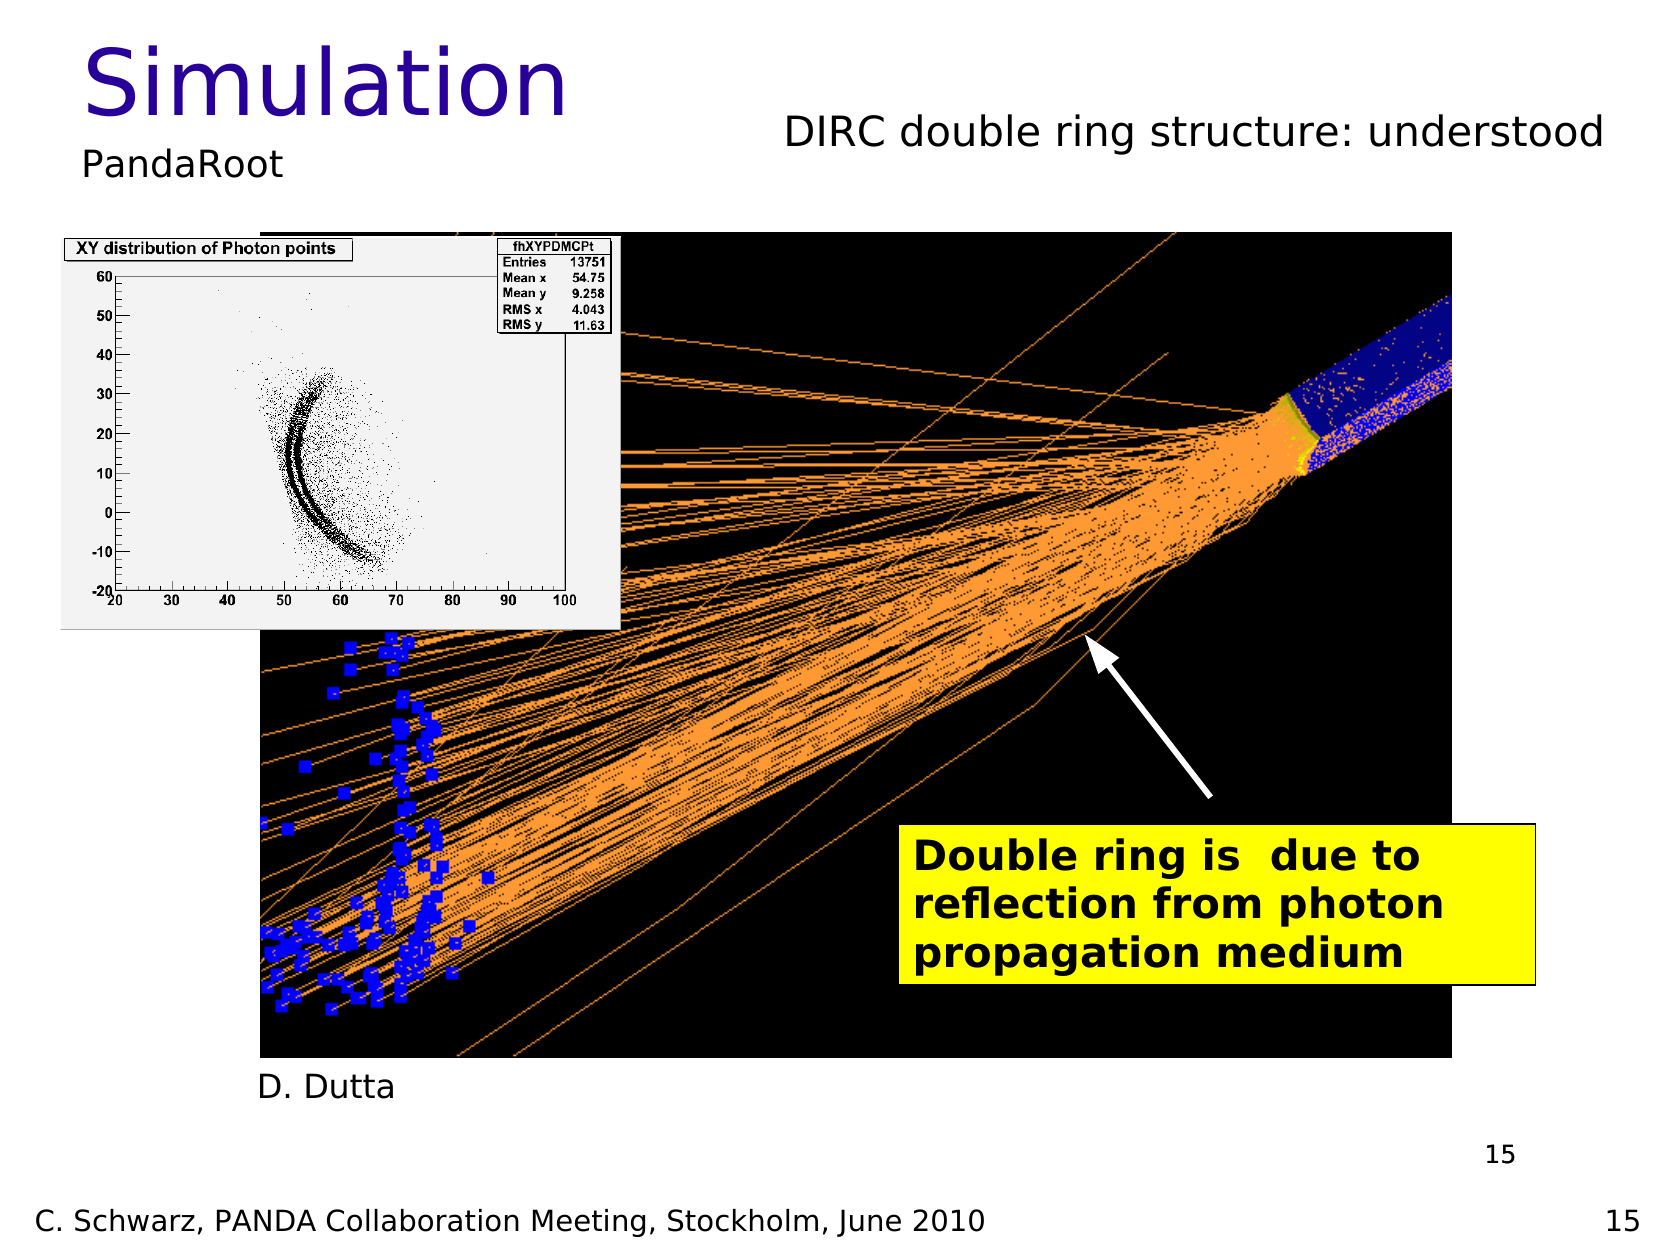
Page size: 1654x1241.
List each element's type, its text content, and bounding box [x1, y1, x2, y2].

title Simulation [82, 29, 1571, 137]
text_box PandaRoot [66, 135, 295, 194]
title DIRC double ring structure: understood [708, 47, 1636, 199]
text_box 5 [1181, 1125, 1532, 1186]
text_box D. Dutta [242, 1057, 500, 1117]
picture [59, 232, 1452, 1058]
text_box Double ring is due to reflection from photon propagation medium [897, 824, 1536, 986]
